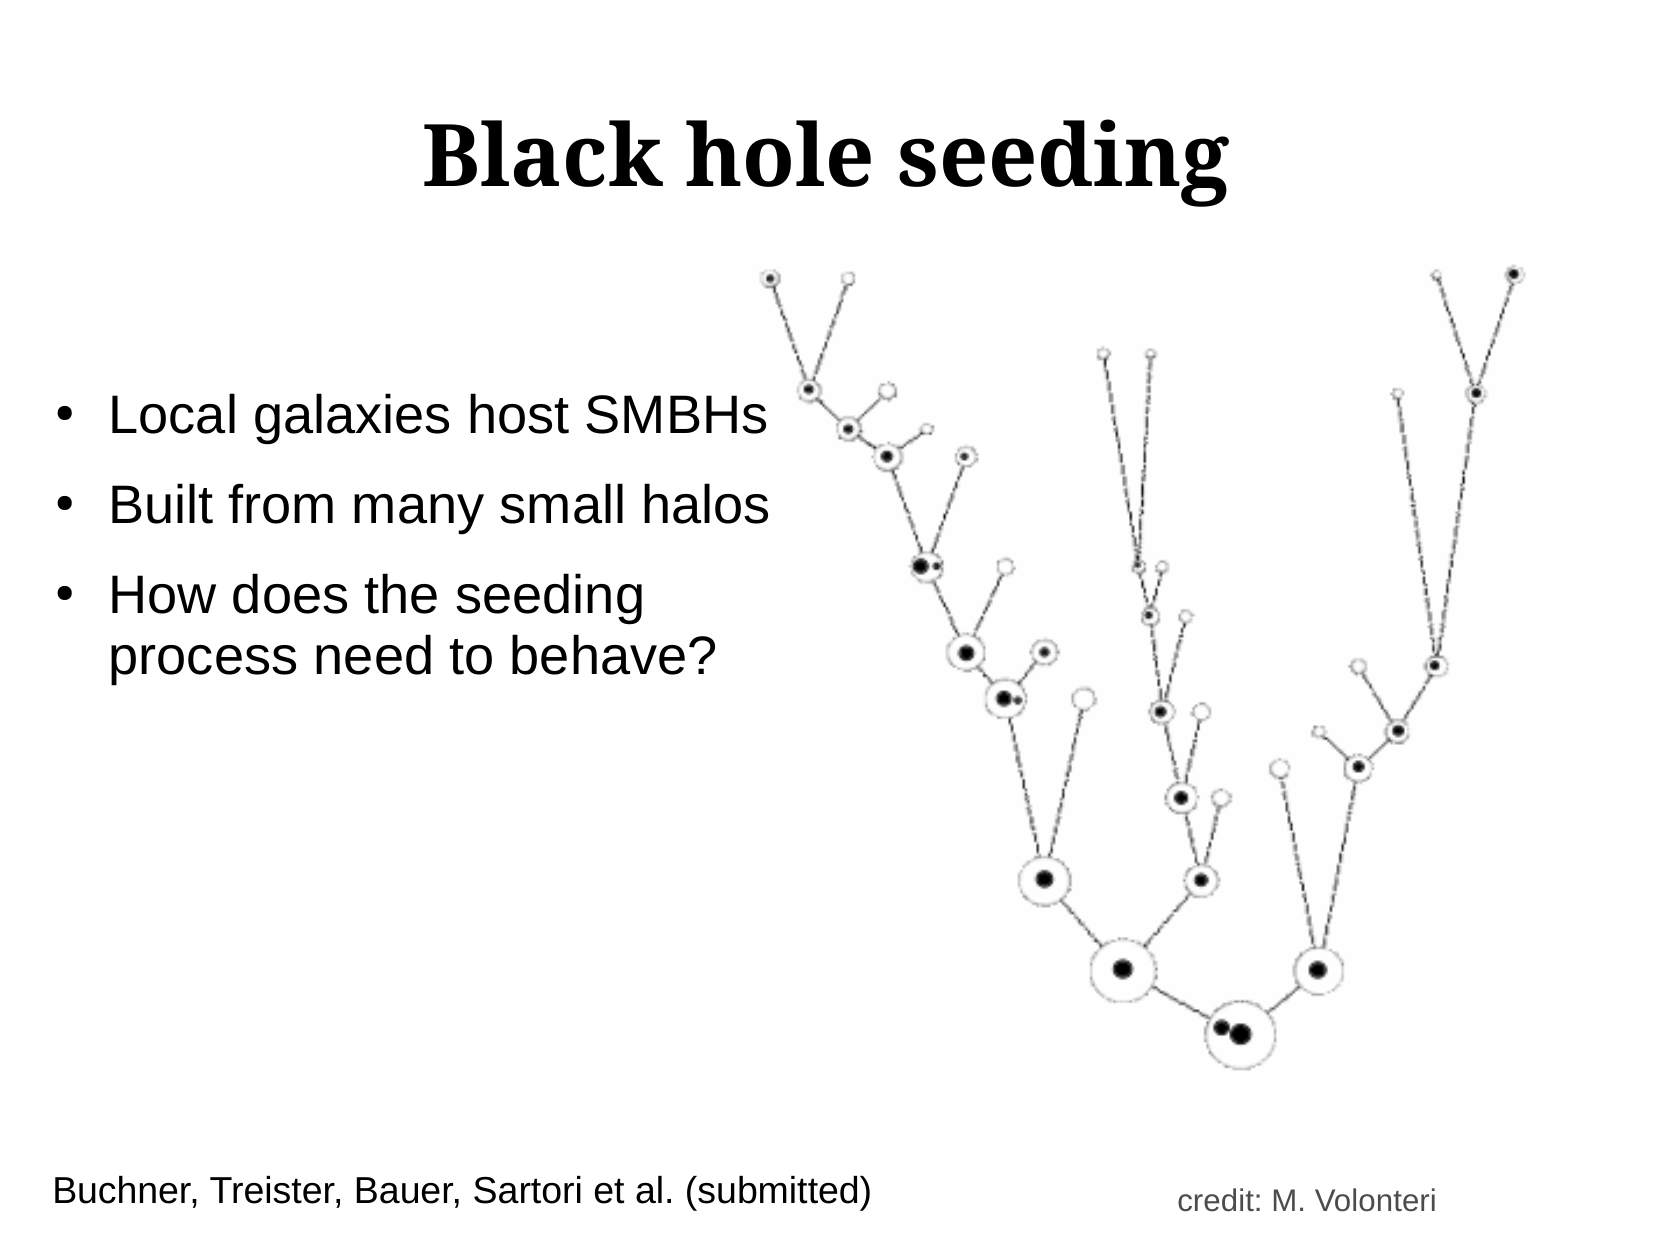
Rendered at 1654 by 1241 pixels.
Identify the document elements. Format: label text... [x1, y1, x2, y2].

list Local galaxies host SMBHs Built from many small halos How does the seeding process need to behave? [37, 384, 788, 1162]
title Black hole seeding [82, 49, 1571, 257]
text_box credit: M. Volonteri [1162, 1176, 1613, 1241]
text_box Buchner, Treister, Bauer, Sartori et al. (submitted) [37, 1162, 1013, 1241]
picture [709, 205, 1654, 1143]
